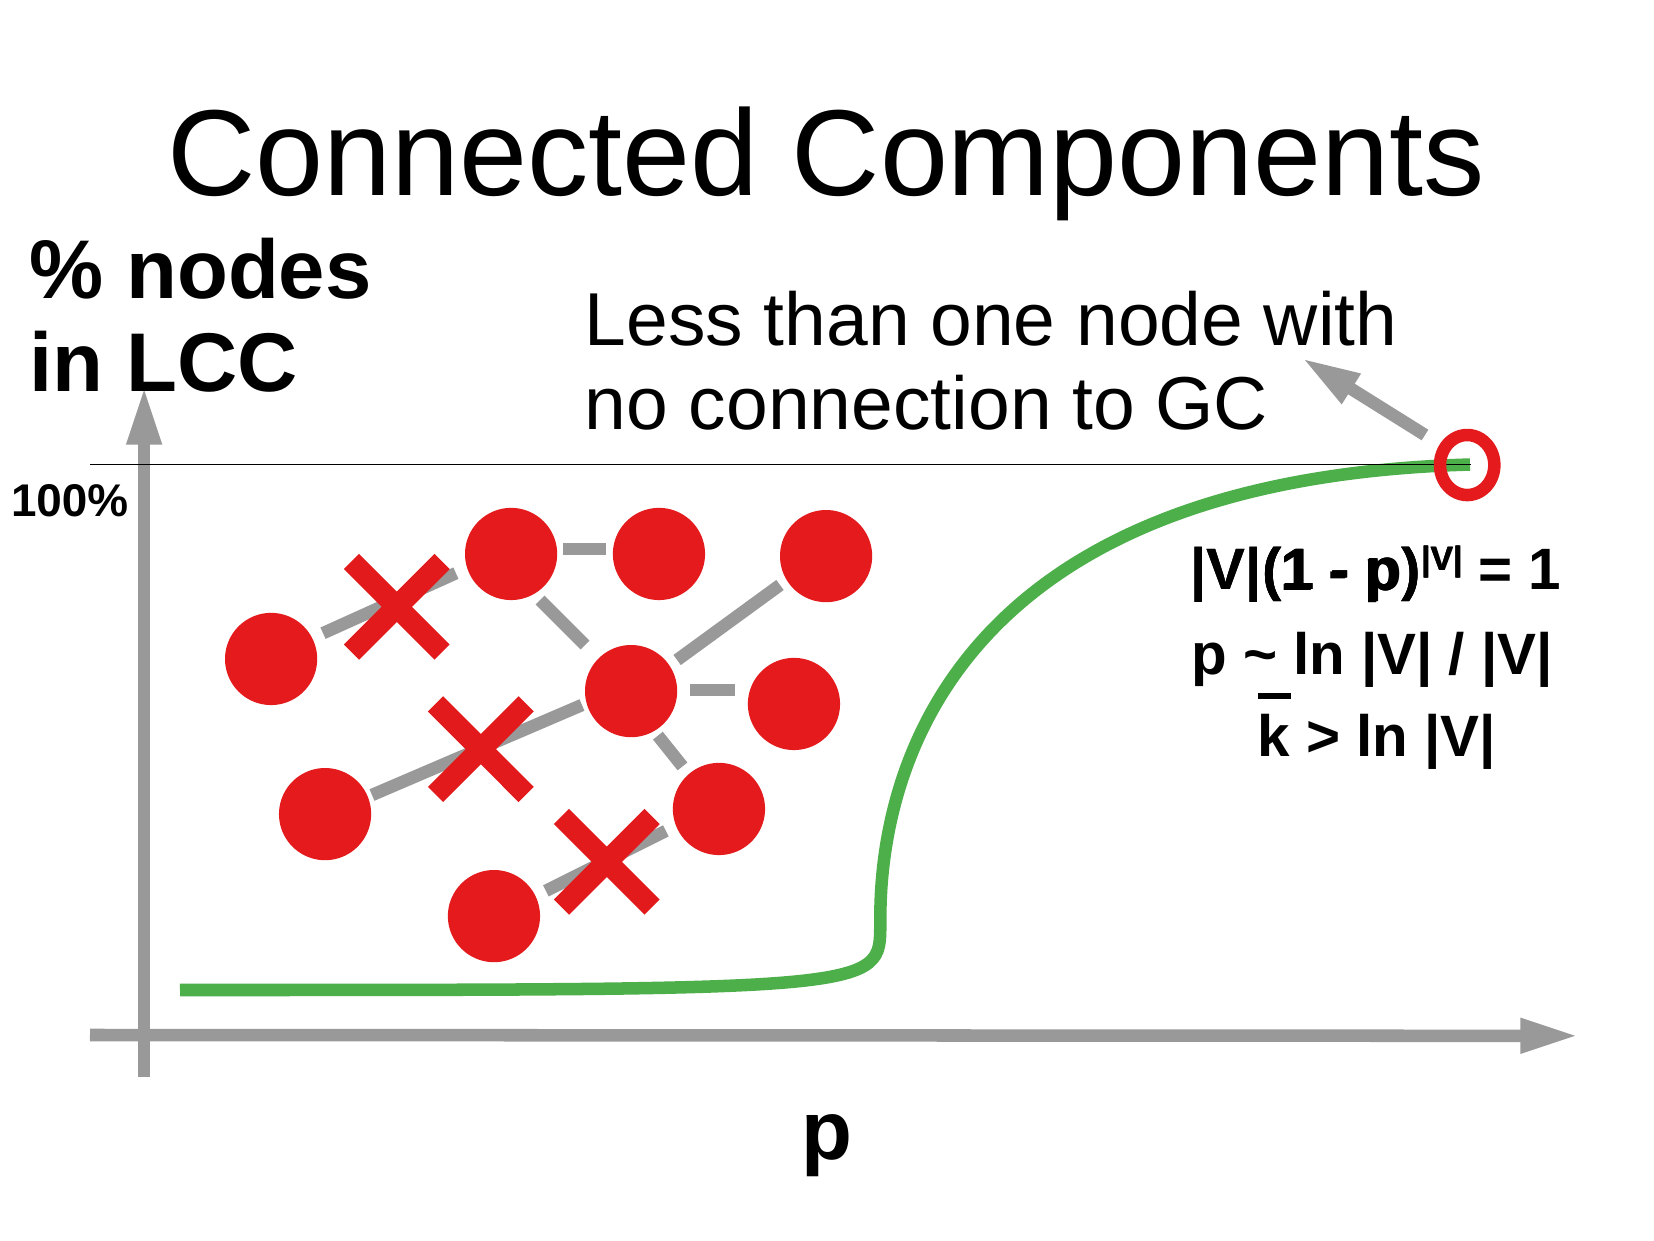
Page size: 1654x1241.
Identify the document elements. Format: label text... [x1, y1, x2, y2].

text_box [780, 510, 873, 603]
title Connected Components [82, 49, 1571, 257]
text_box |V|(1 - p)|V| = 1 [1176, 529, 1605, 601]
text_box [585, 645, 678, 738]
text_box k > ln |V| [1242, 695, 1511, 766]
picture [343, 553, 451, 661]
text_box [465, 507, 558, 601]
picture [553, 808, 661, 916]
text_box p [786, 1076, 867, 1170]
text_box p ~ ln |V| / |V| [1176, 614, 1576, 685]
text_box [278, 768, 372, 861]
picture [427, 695, 535, 803]
text_box 100% [0, 467, 144, 526]
text_box [447, 870, 541, 963]
text_box % nodes in LCC [15, 215, 387, 387]
text_box [747, 657, 841, 751]
text_box [672, 762, 766, 856]
text_box Less than one node with no connection to GC [570, 270, 1413, 426]
text_box [225, 612, 318, 706]
text_box [612, 507, 706, 601]
